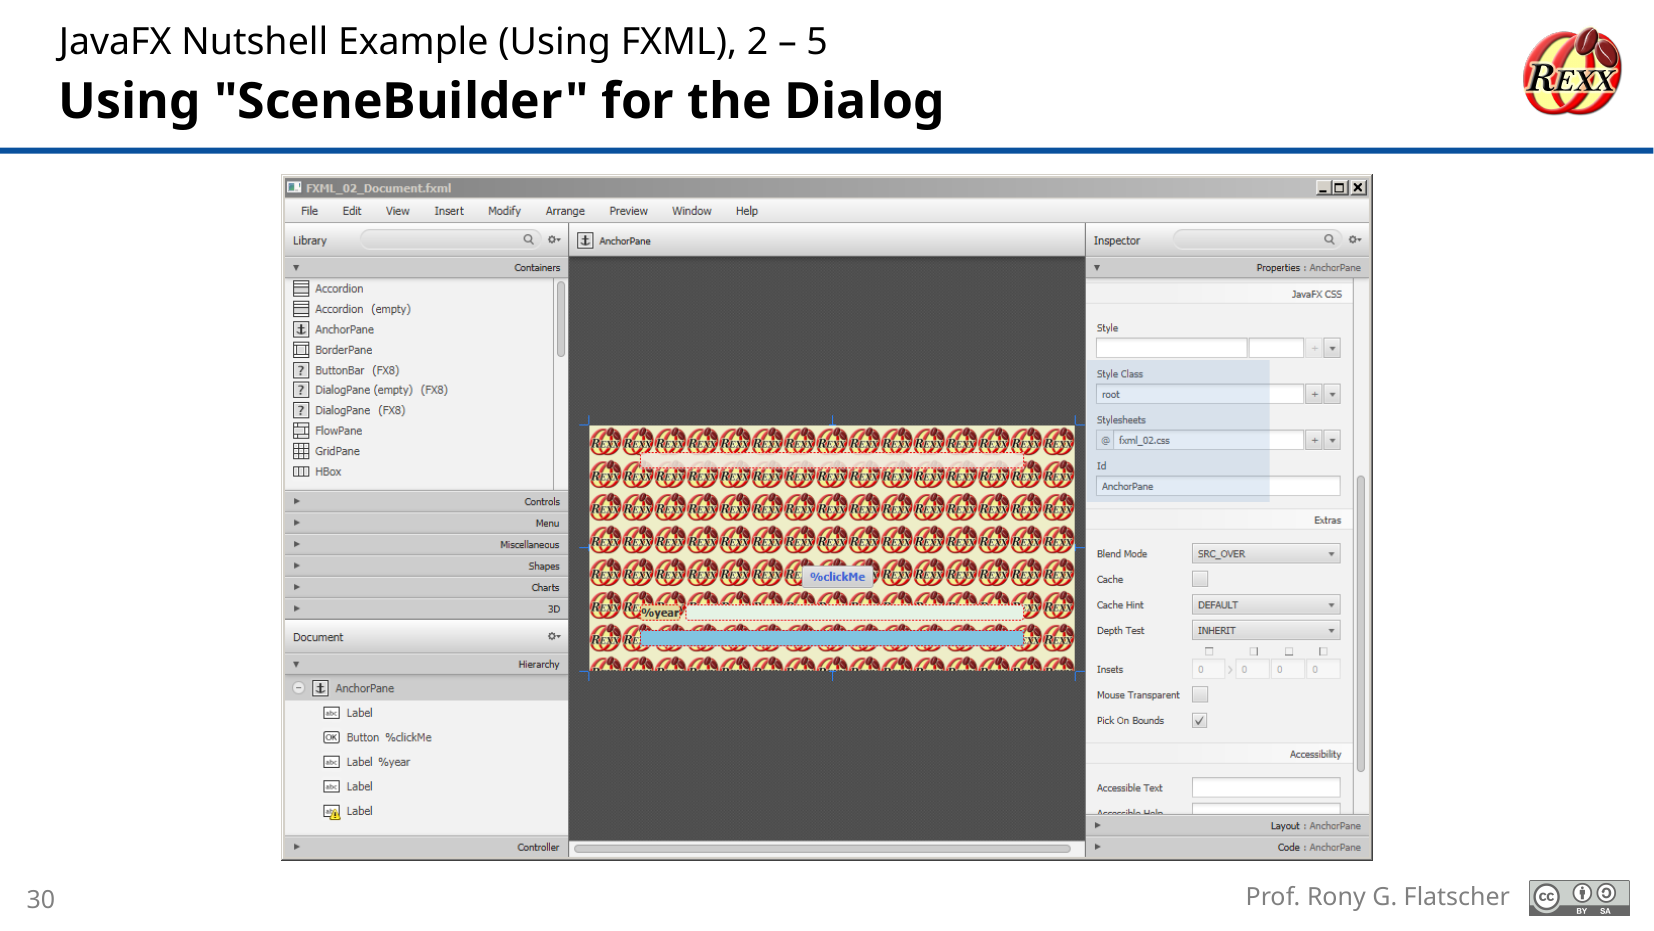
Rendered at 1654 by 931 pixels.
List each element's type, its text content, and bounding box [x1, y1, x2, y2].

picture [281, 174, 1373, 862]
text_box [1086, 360, 1270, 502]
title JavaFX Nutshell Example (Using FXML), 2 – 5 Using "SceneBuilder" for the Dialog [0, 0, 1625, 148]
